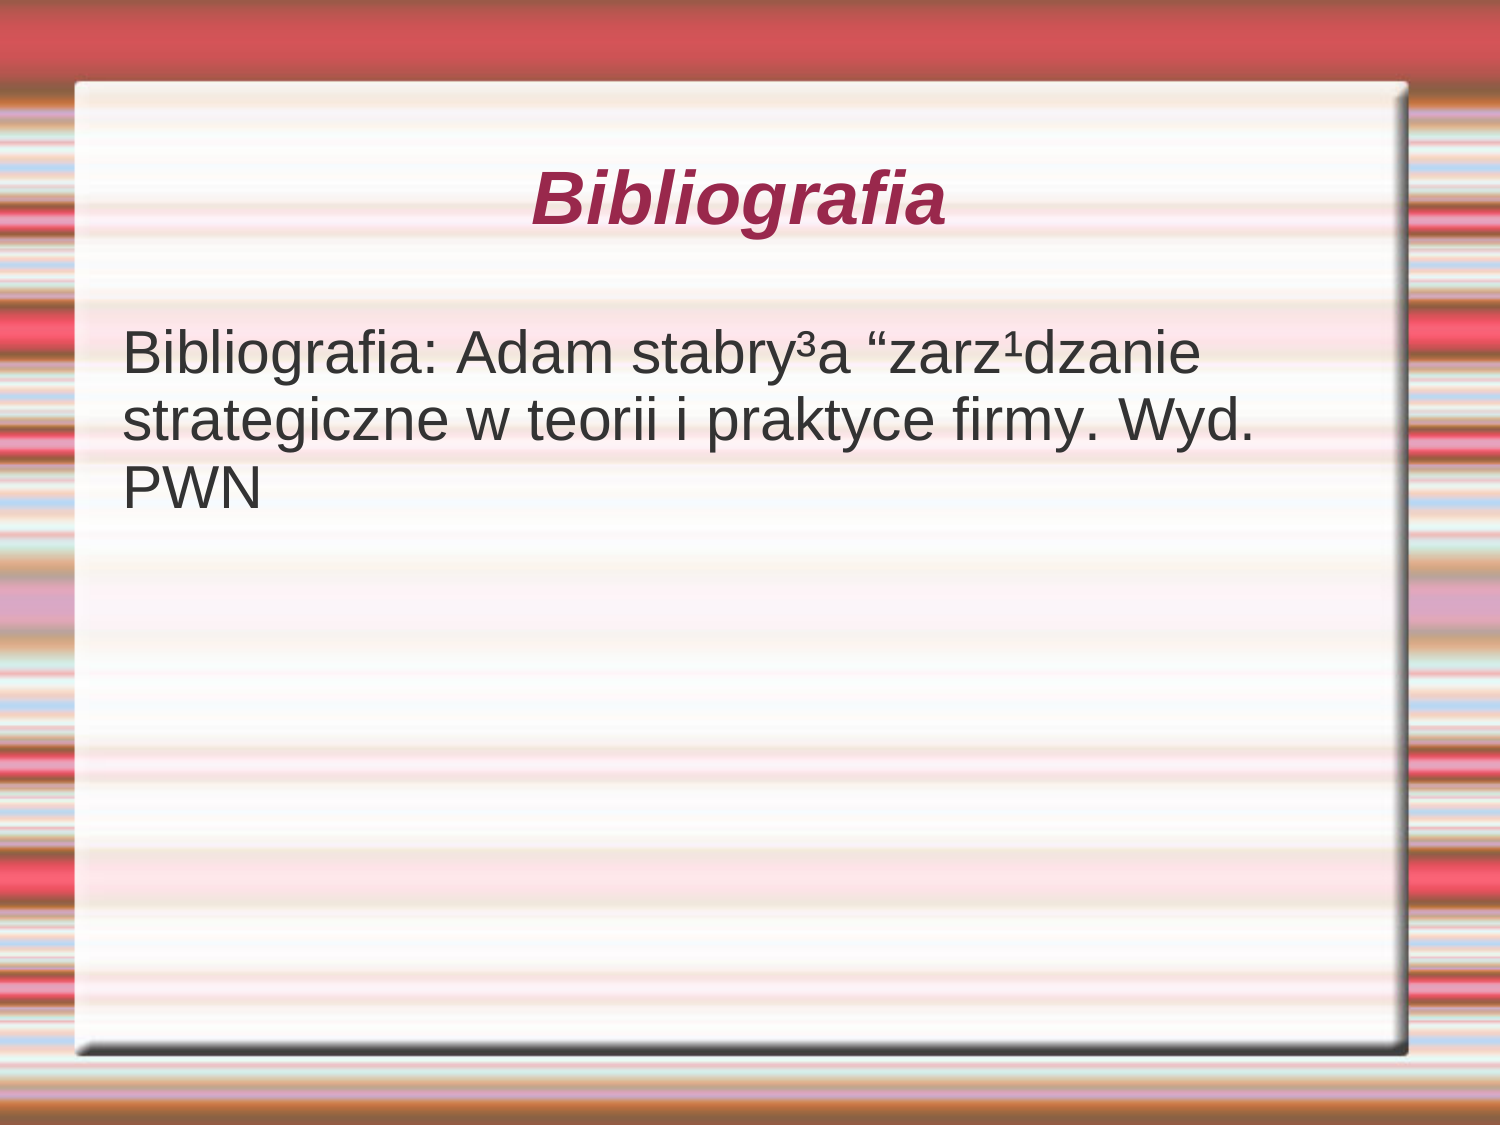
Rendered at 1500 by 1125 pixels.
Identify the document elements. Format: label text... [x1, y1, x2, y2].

title Bibliografia [110, 104, 1392, 292]
picture [0, 0, 1500, 1125]
list Bibliografia: Adam stabry³a “zarz¹dzanie strategiczne w teorii i praktyce firmy. Wyd. PWN [122, 318, 1376, 1027]
